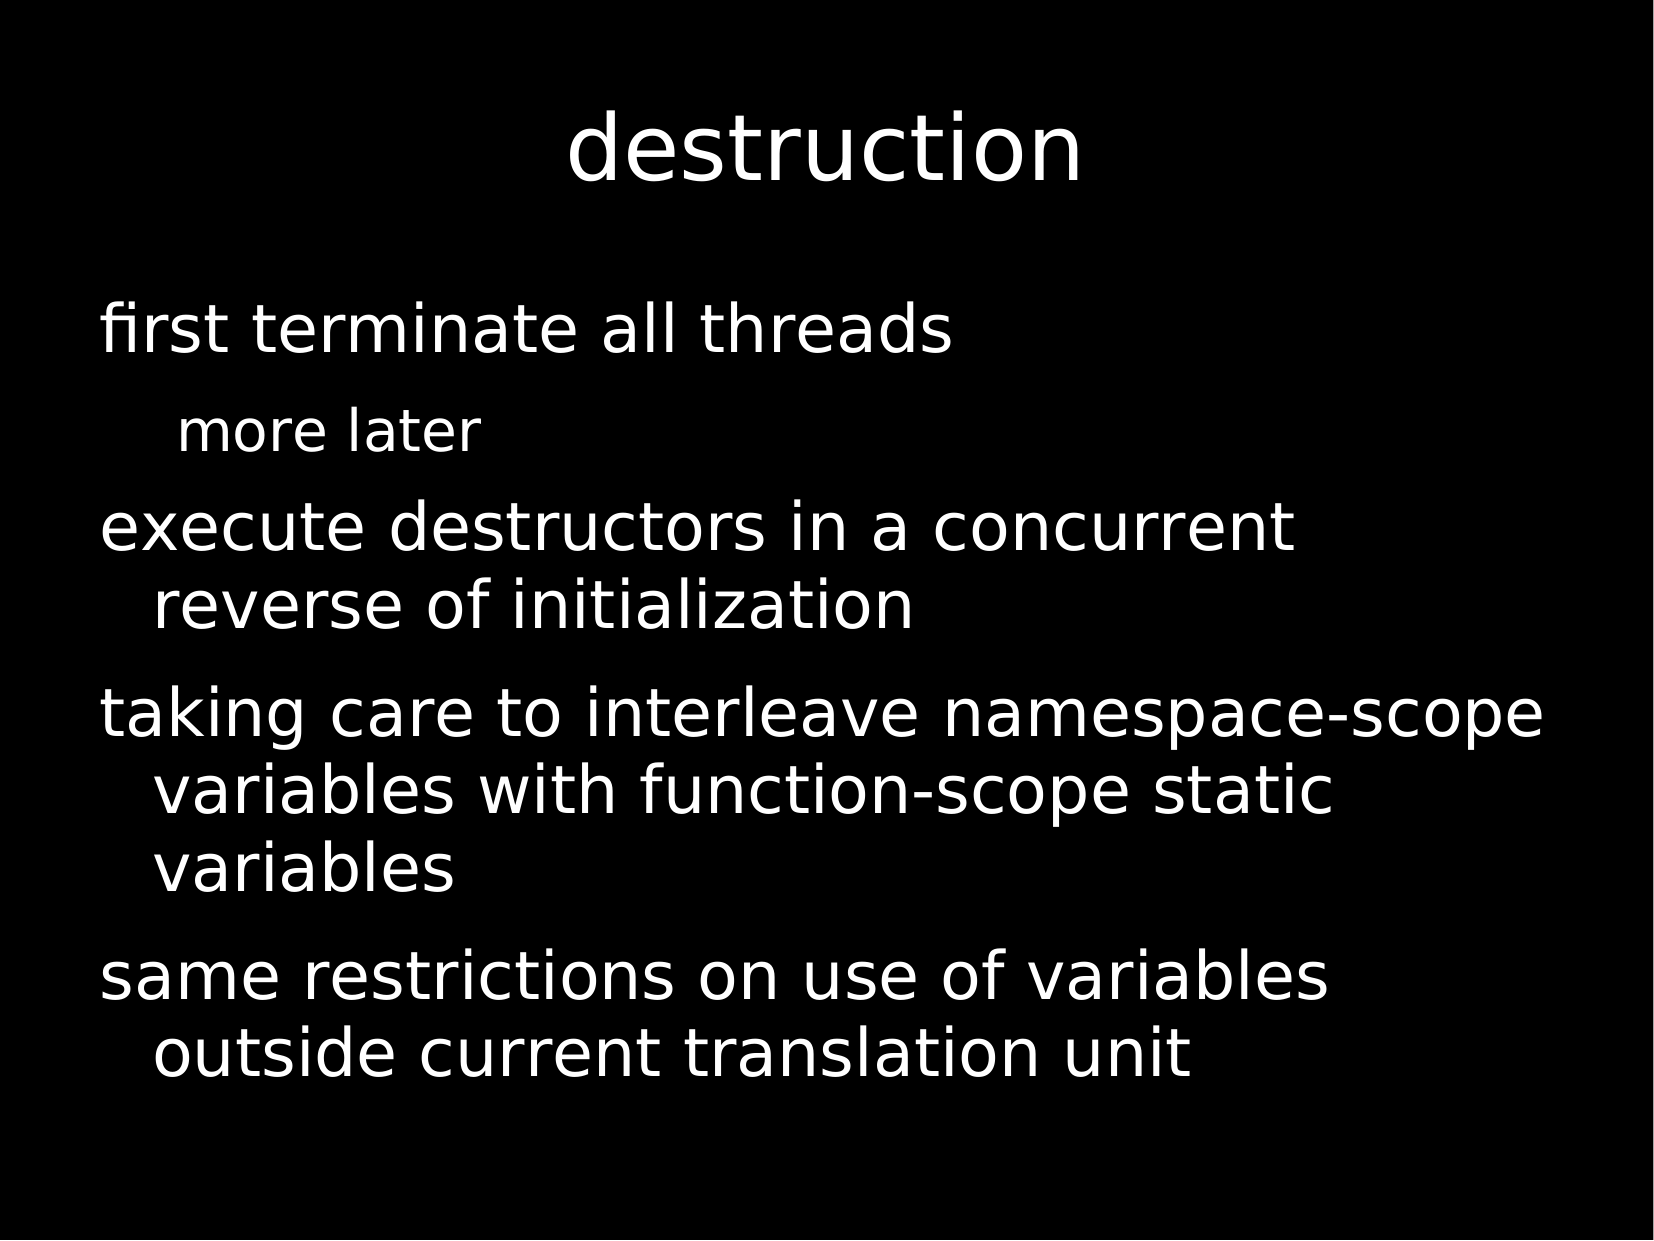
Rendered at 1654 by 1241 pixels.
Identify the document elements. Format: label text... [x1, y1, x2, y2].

title destruction [82, 46, 1570, 259]
list first terminate all threads more later execute destructors in a concurrent reverse of initialization taking care to interleave namespace-scope variables with function-scope static variables same restrictions on use of variables outside current translation unit [82, 290, 1570, 1109]
